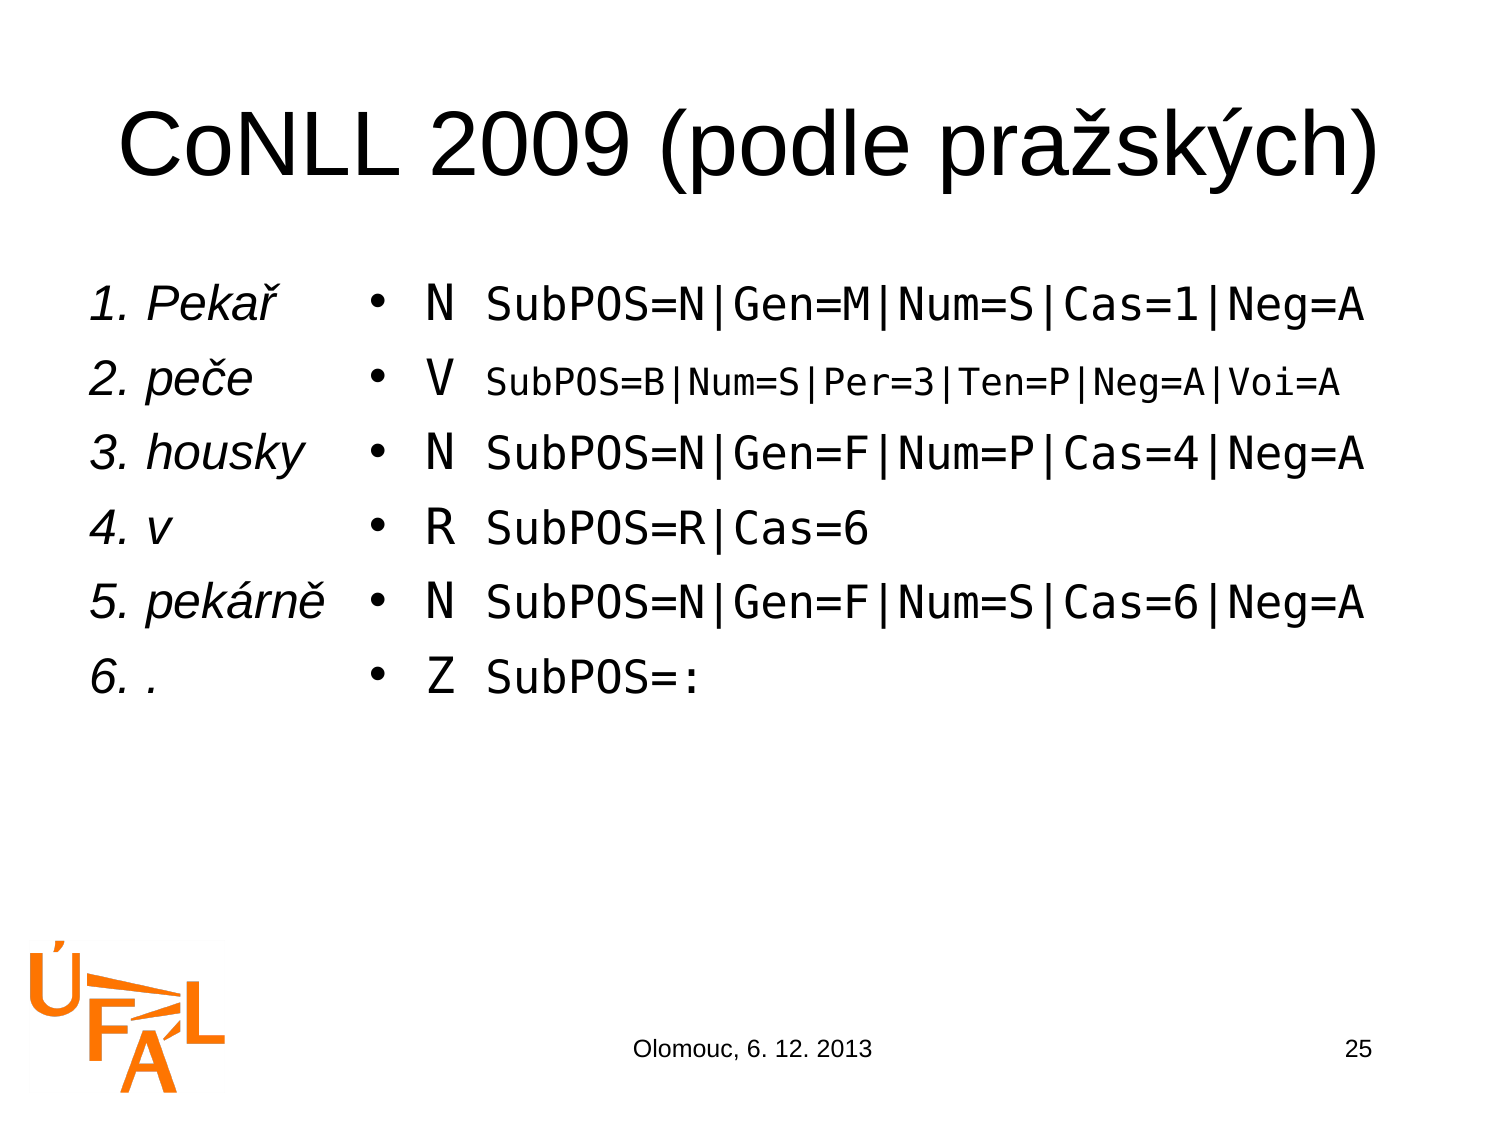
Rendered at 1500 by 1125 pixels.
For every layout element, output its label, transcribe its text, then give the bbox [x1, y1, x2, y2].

picture [29, 940, 225, 1093]
title CoNLL 2009 (podle pražských) [75, 14, 1426, 262]
list N SubPOS=N|Gen=M|Num=S|Cas=1|Neg=A V SubPOS=B|Num=S|Per=3|Ten=P|Neg=A|Voi=A N SubPOS=N|Gen=F|Num=P|Cas=4|Neg=A R SubPOS=R|Cas=6 N SubPOS=N|Gen=F|Num=S|Cas=6|Neg=A Z SubPOS=: [354, 262, 1447, 932]
list Pekař peče housky v pekárně . [75, 262, 354, 932]
